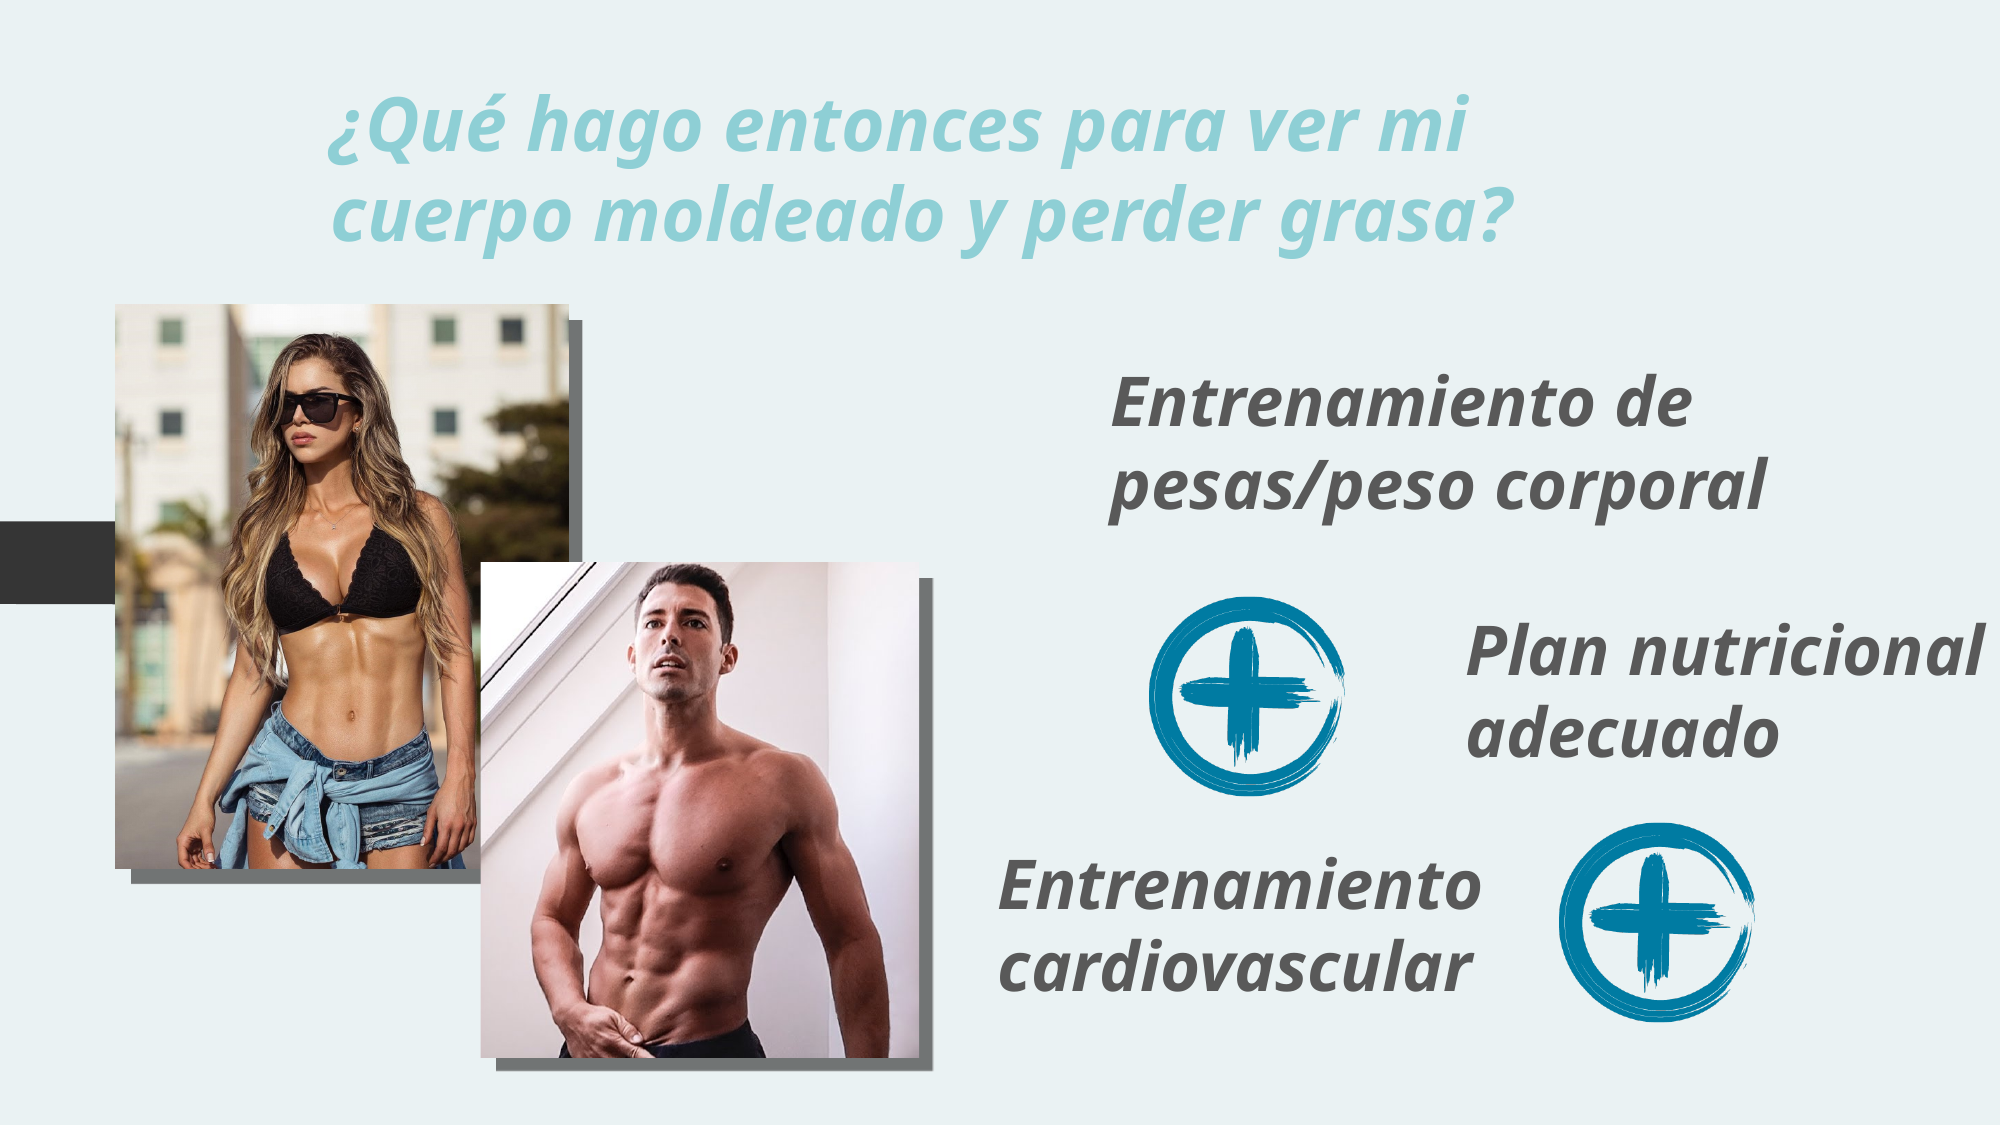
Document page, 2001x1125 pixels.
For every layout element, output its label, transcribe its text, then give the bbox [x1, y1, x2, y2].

text_box ¿Qué hago entonces para ver mi cuerpo moldeado y perder grasa? [315, 69, 1650, 280]
text_box Plan nutricional adecuado [1450, 598, 2000, 809]
picture [1140, 591, 1351, 803]
text_box Entrenamiento de pesas/peso corporal [1095, 350, 1848, 561]
picture [1550, 817, 1761, 1028]
text_box Entrenamiento cardiovascular [982, 833, 1545, 1044]
picture [115, 304, 920, 1073]
